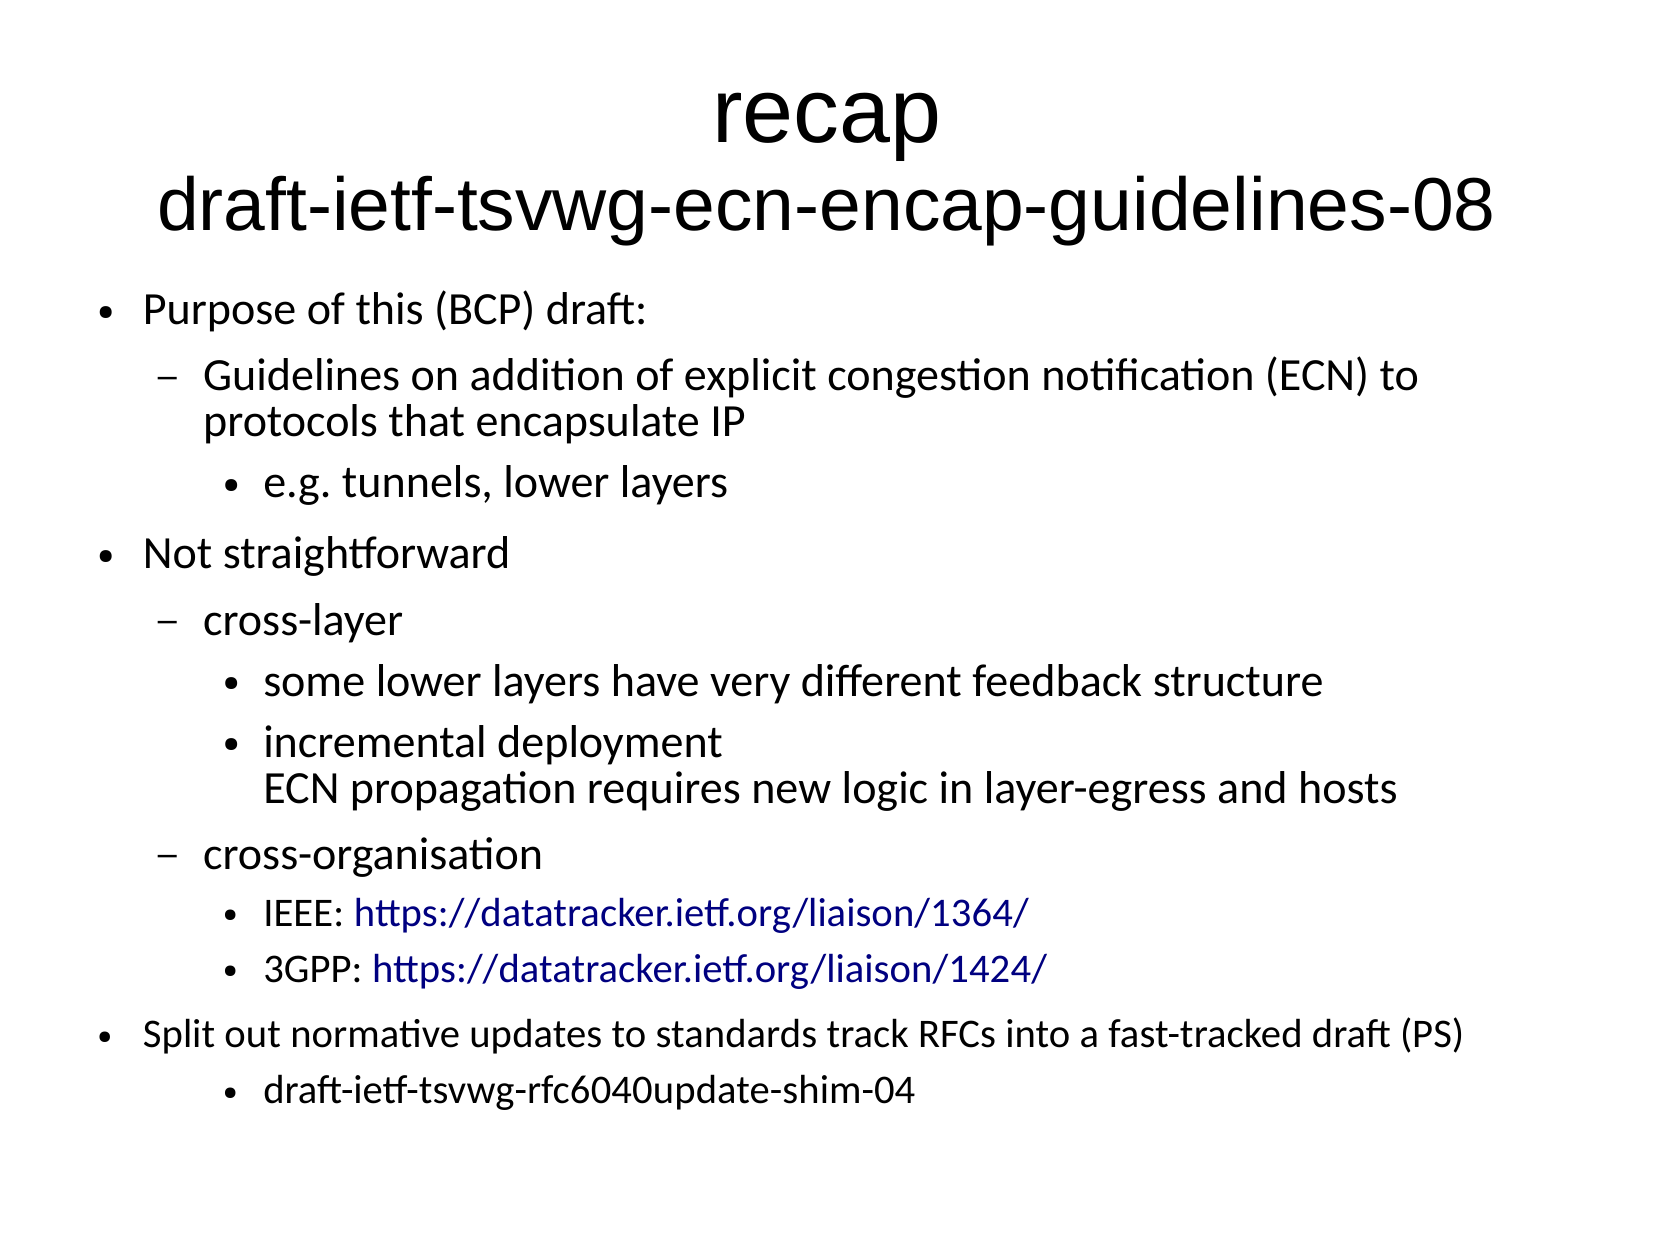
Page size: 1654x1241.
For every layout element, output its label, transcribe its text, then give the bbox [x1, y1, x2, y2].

title recap draft-ietf-tsvwg-ecn-encap-guidelines-08 [82, 49, 1571, 257]
list Purpose of this (BCP) draft: Guidelines on addition of explicit congestion notification (ECN) to protocols that encapsulate IP e.g. tunnels, lower layers Not straightforward cross-layer some lower layers have very different feedback structure incremental deployment ECN propagation requires new logic in layer-egress and hosts cross-organisation IEEE: https://datatracker.ietf.org/liaison/1364/ 3GPP: https://datatracker.ietf.org/liaison/1424/ Split out normative updates to standards track RFCs into a fast-tracked draft (PS) draft-ietf-tsvwg-rfc6040update-shim-04 [82, 290, 1571, 1123]
